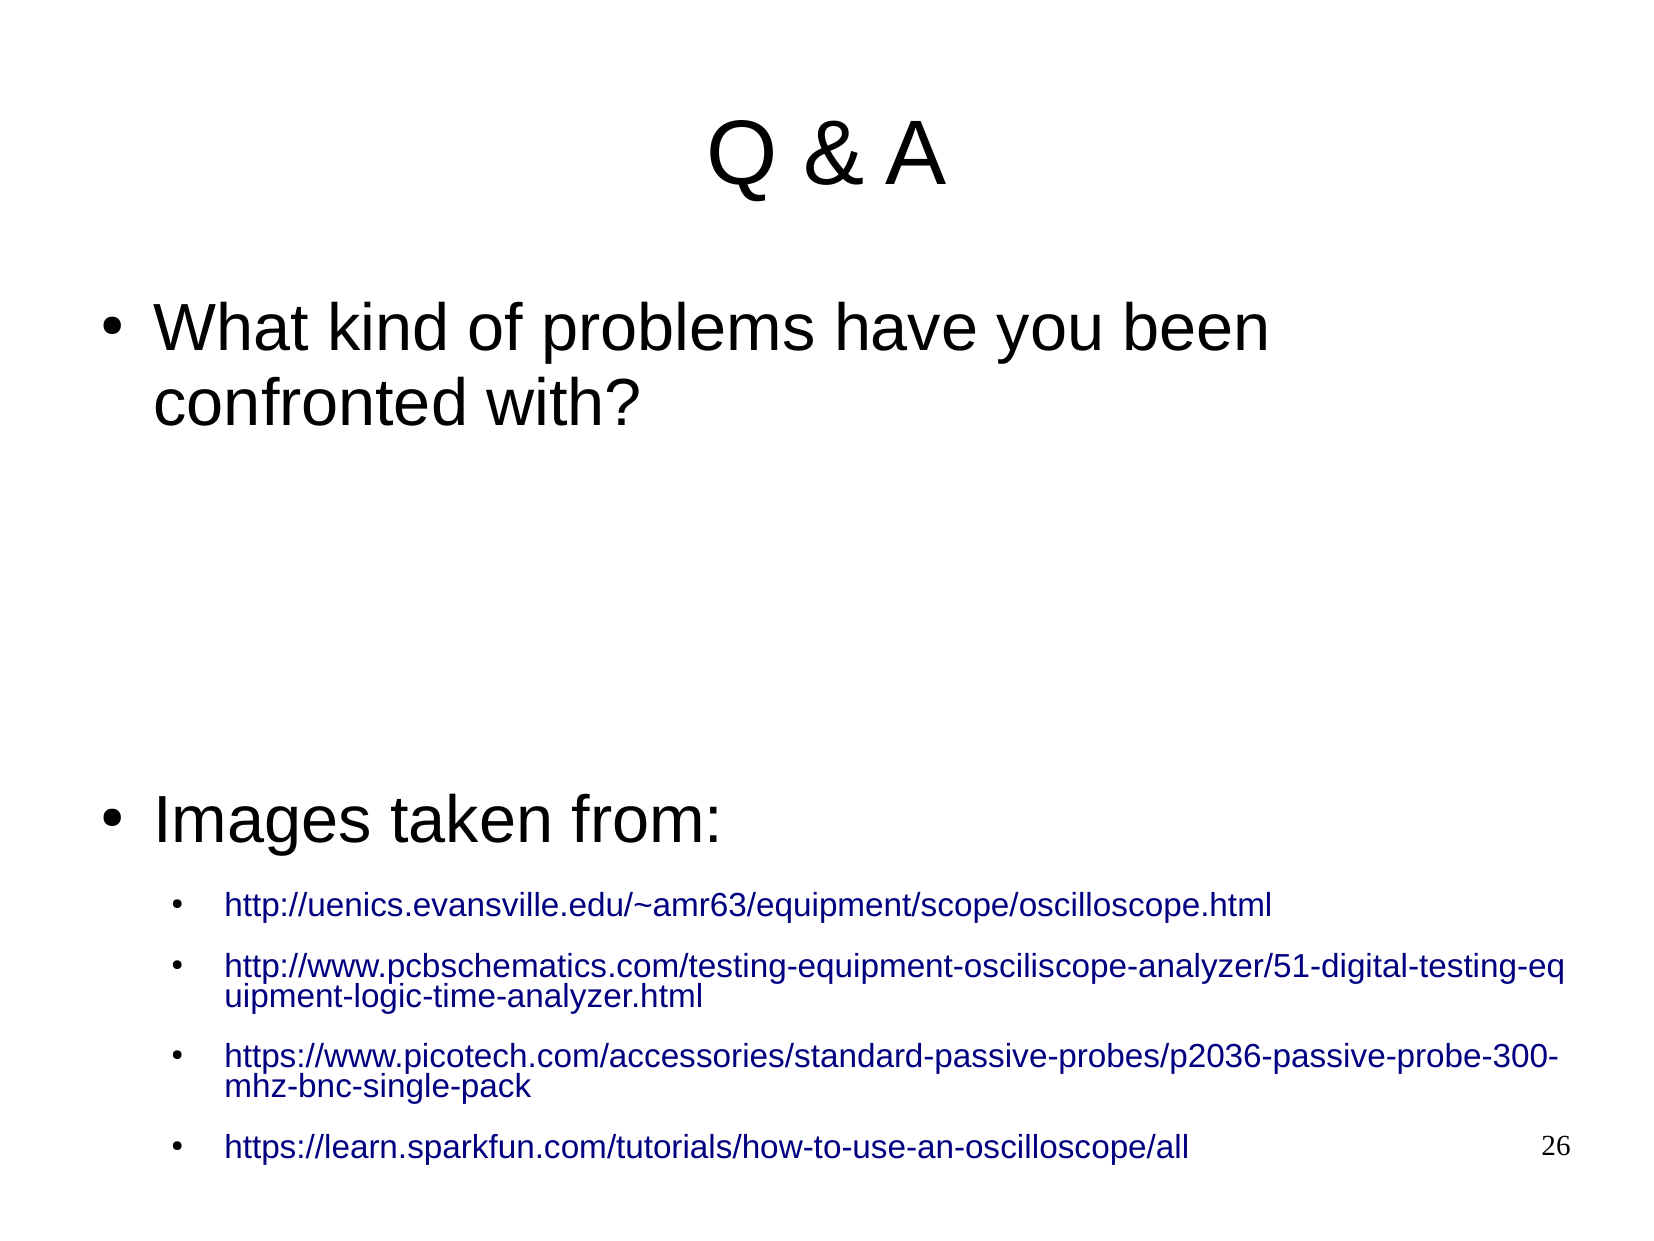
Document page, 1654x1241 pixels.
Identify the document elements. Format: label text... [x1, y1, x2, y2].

list What kind of problems have you been confronted with? Images taken from: http://uenics.evansville.edu/~amr63/equipment/scope/oscilloscope.html http://www.pcbschematics.com/testing-equipment-osciliscope-analyzer/51-digital-testing-equipment-logic-time-analyzer.html https://www.picotech.com/accessories/standard-passive-probes/p2036-passive-probe-300-mhz-bnc-single-pack https://learn.sparkfun.com/tutorials/how-to-use-an-oscilloscope/all [82, 290, 1571, 1109]
title Q & A [82, 49, 1571, 257]
